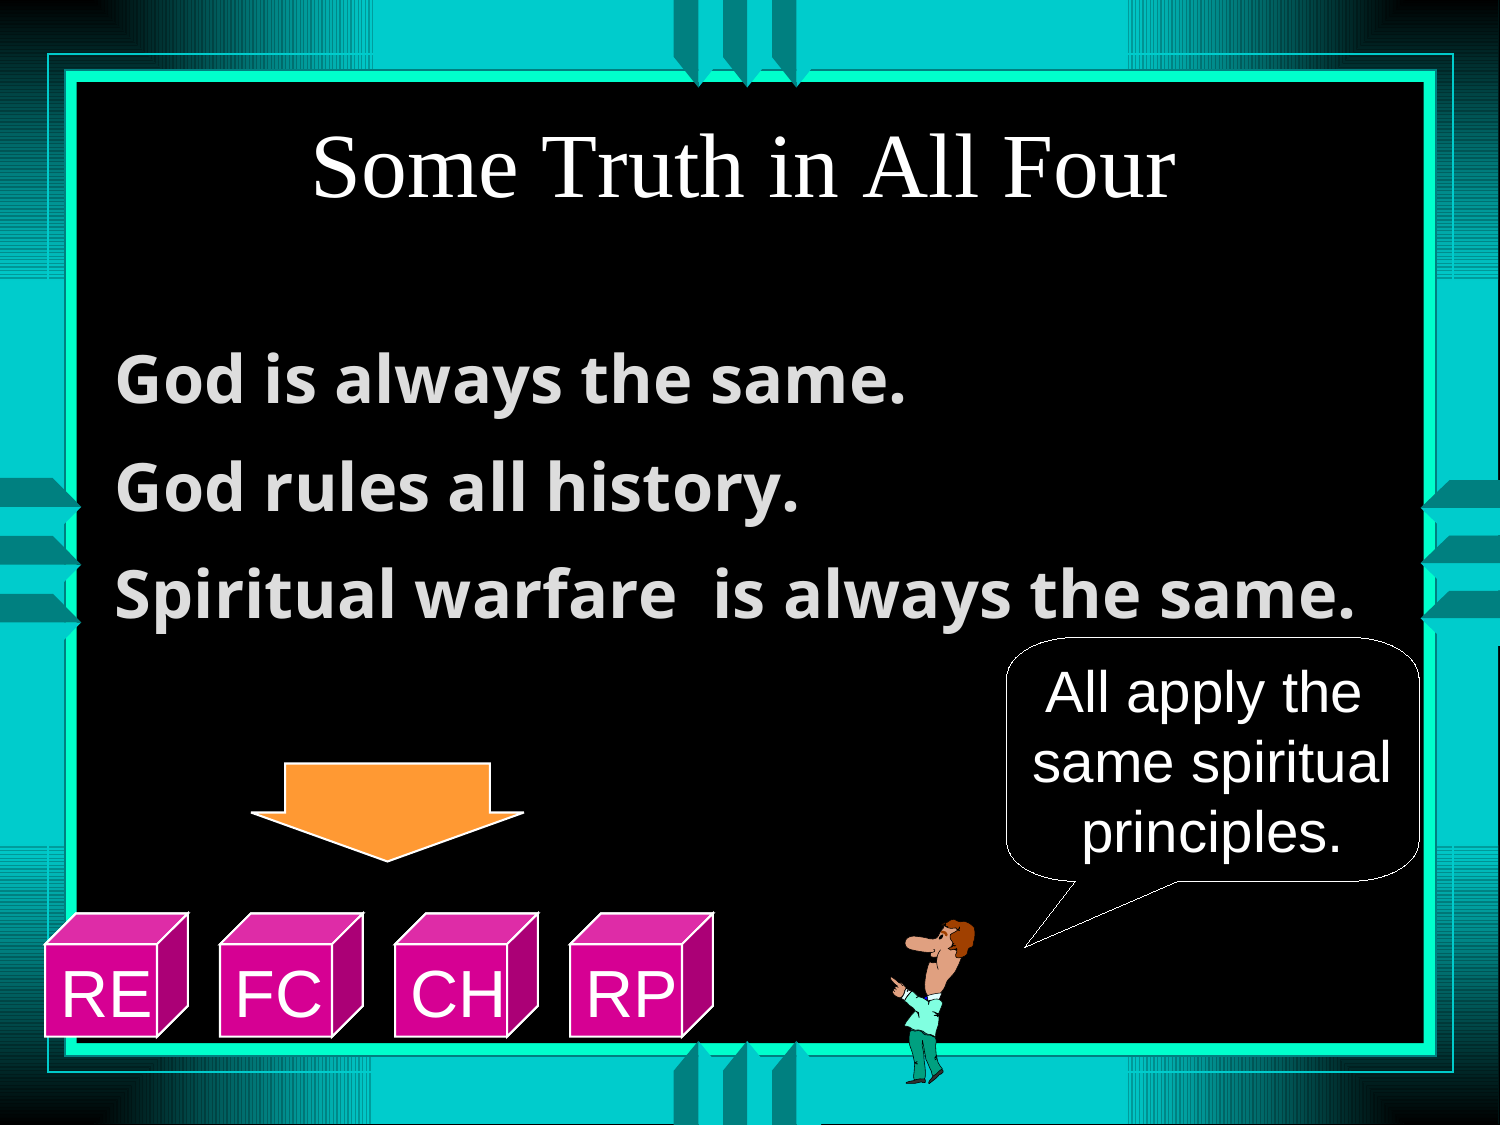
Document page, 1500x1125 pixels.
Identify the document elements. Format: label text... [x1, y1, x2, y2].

text_box CH [395, 945, 507, 1037]
title Some Truth in All Four [99, 37, 1388, 225]
text_box RE [45, 945, 157, 1037]
text_box [250, 763, 524, 862]
text_box All apply the same spiritual principles. [1006, 637, 1420, 948]
text_box RP [570, 945, 682, 1037]
list God is always the same. God rules all history. Spiritual warfare is always the same. [99, 324, 1388, 1001]
text_box FC [219, 945, 332, 1037]
chart [889, 918, 976, 1085]
